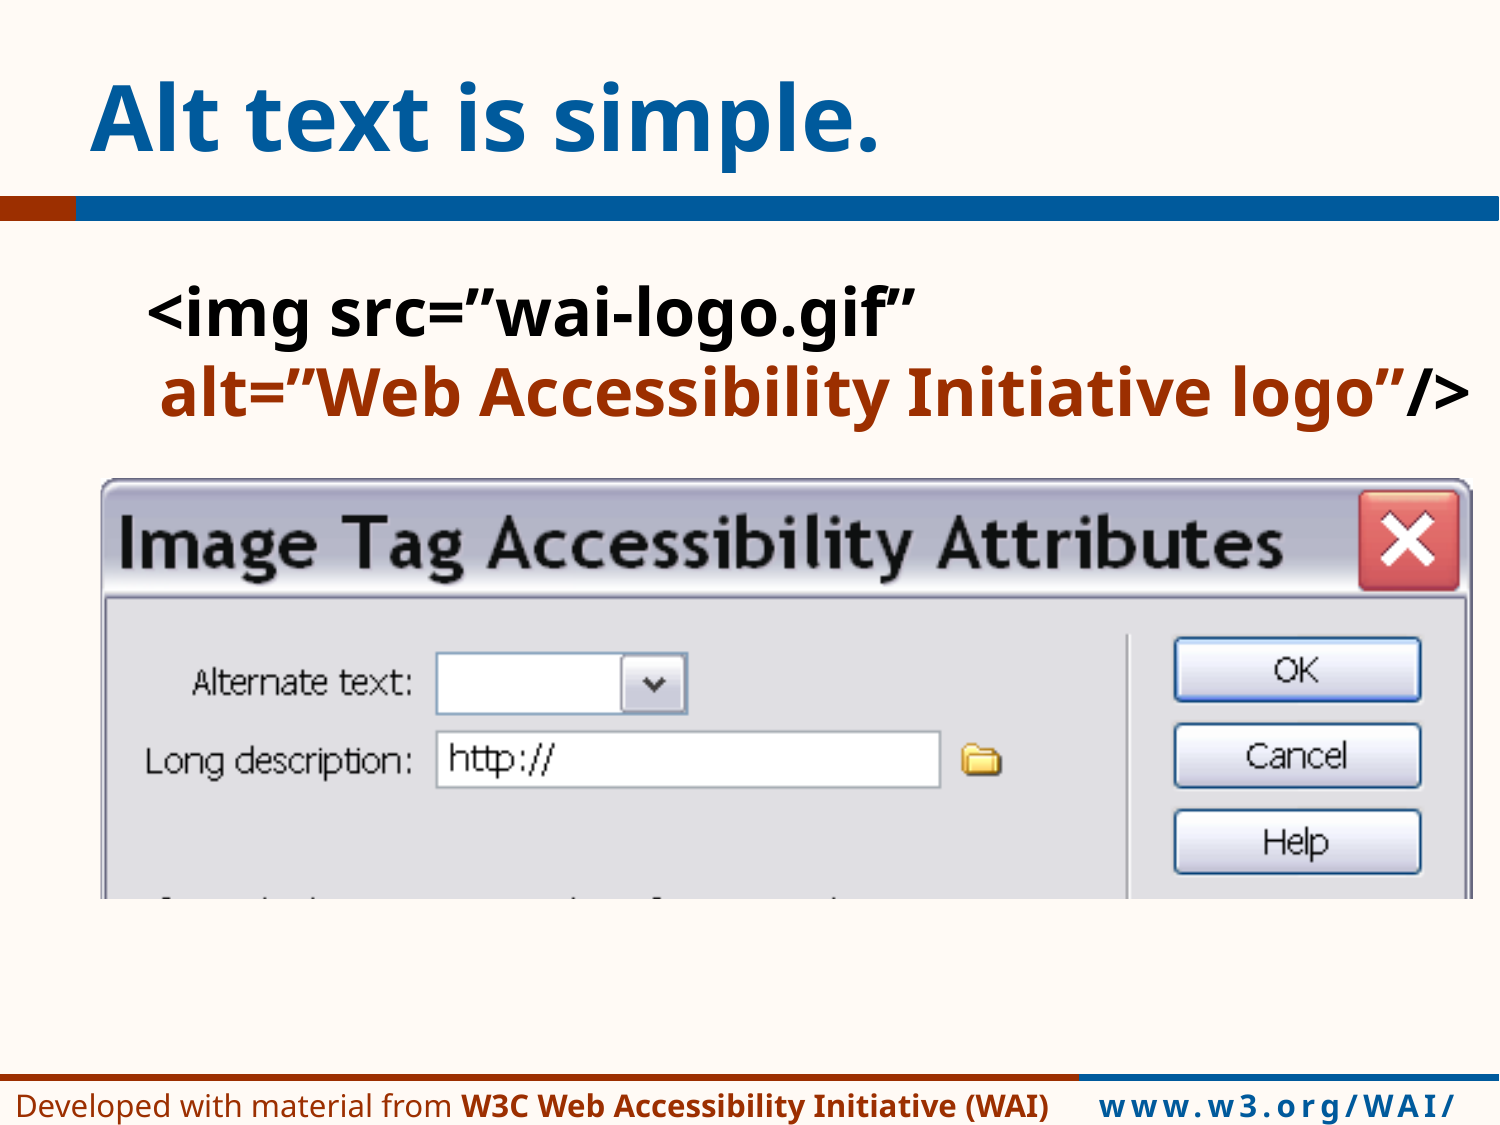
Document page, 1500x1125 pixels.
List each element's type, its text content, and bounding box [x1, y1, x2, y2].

title Alt text is simple. [75, 45, 1500, 186]
picture [100, 478, 1473, 899]
list <img src=”wai-logo.gif” alt=”Web Accessibility Initiative logo”/> [75, 262, 1500, 1075]
